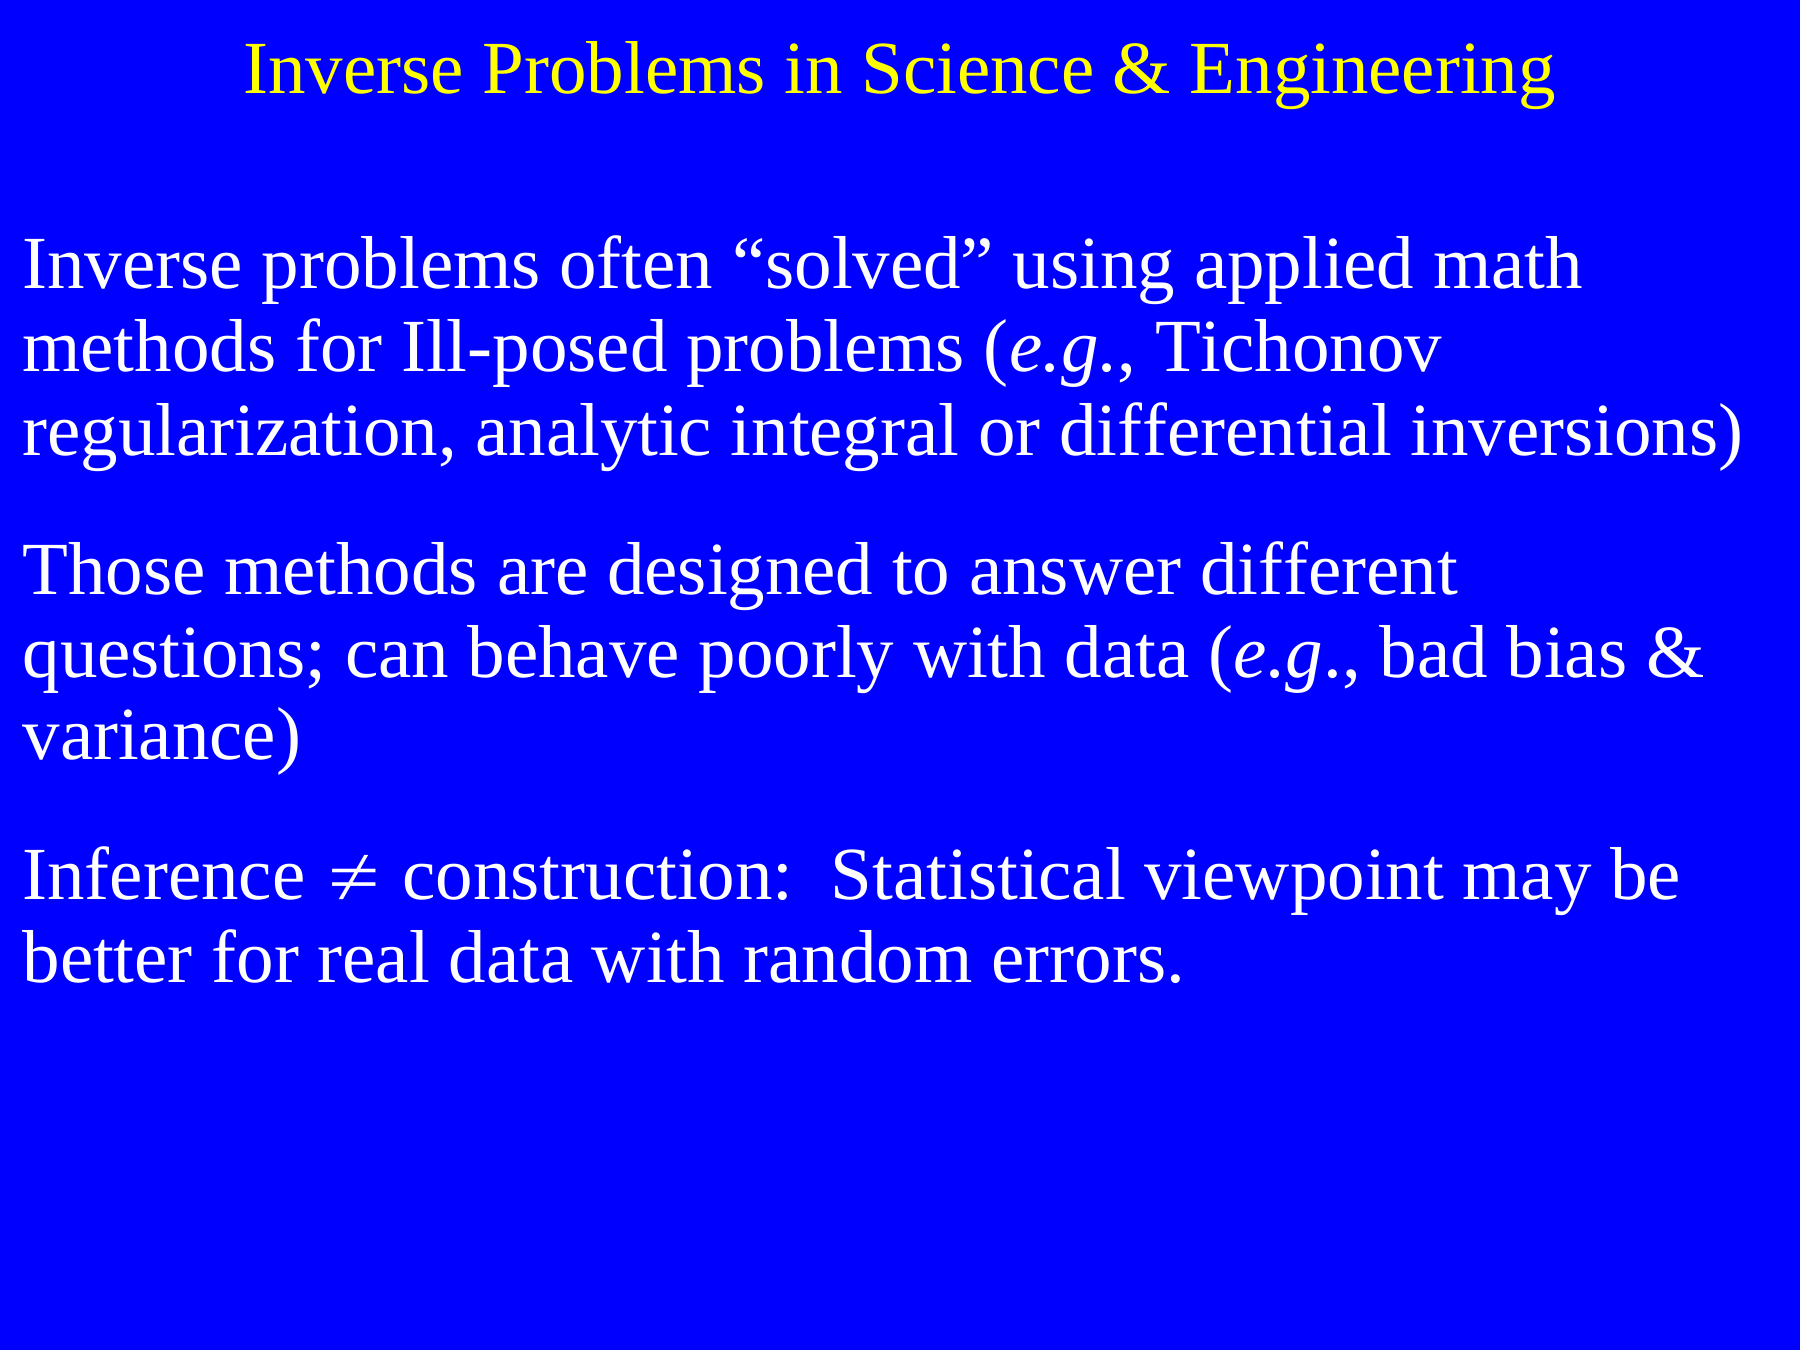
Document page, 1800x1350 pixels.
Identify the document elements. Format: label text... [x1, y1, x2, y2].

list Inverse problems often “solved” using applied math methods for Ill-posed problems (e.g., Tichonov regularization, analytic integral or differential inversions) Those methods are designed to answer different questions; can behave poorly with data (e.g., bad bias & variance) Inference  construction: Statistical viewpoint may be better for real data with random errors. [0, 210, 1800, 1350]
title Inverse Problems in Science & Engineering [0, 0, 1800, 138]
